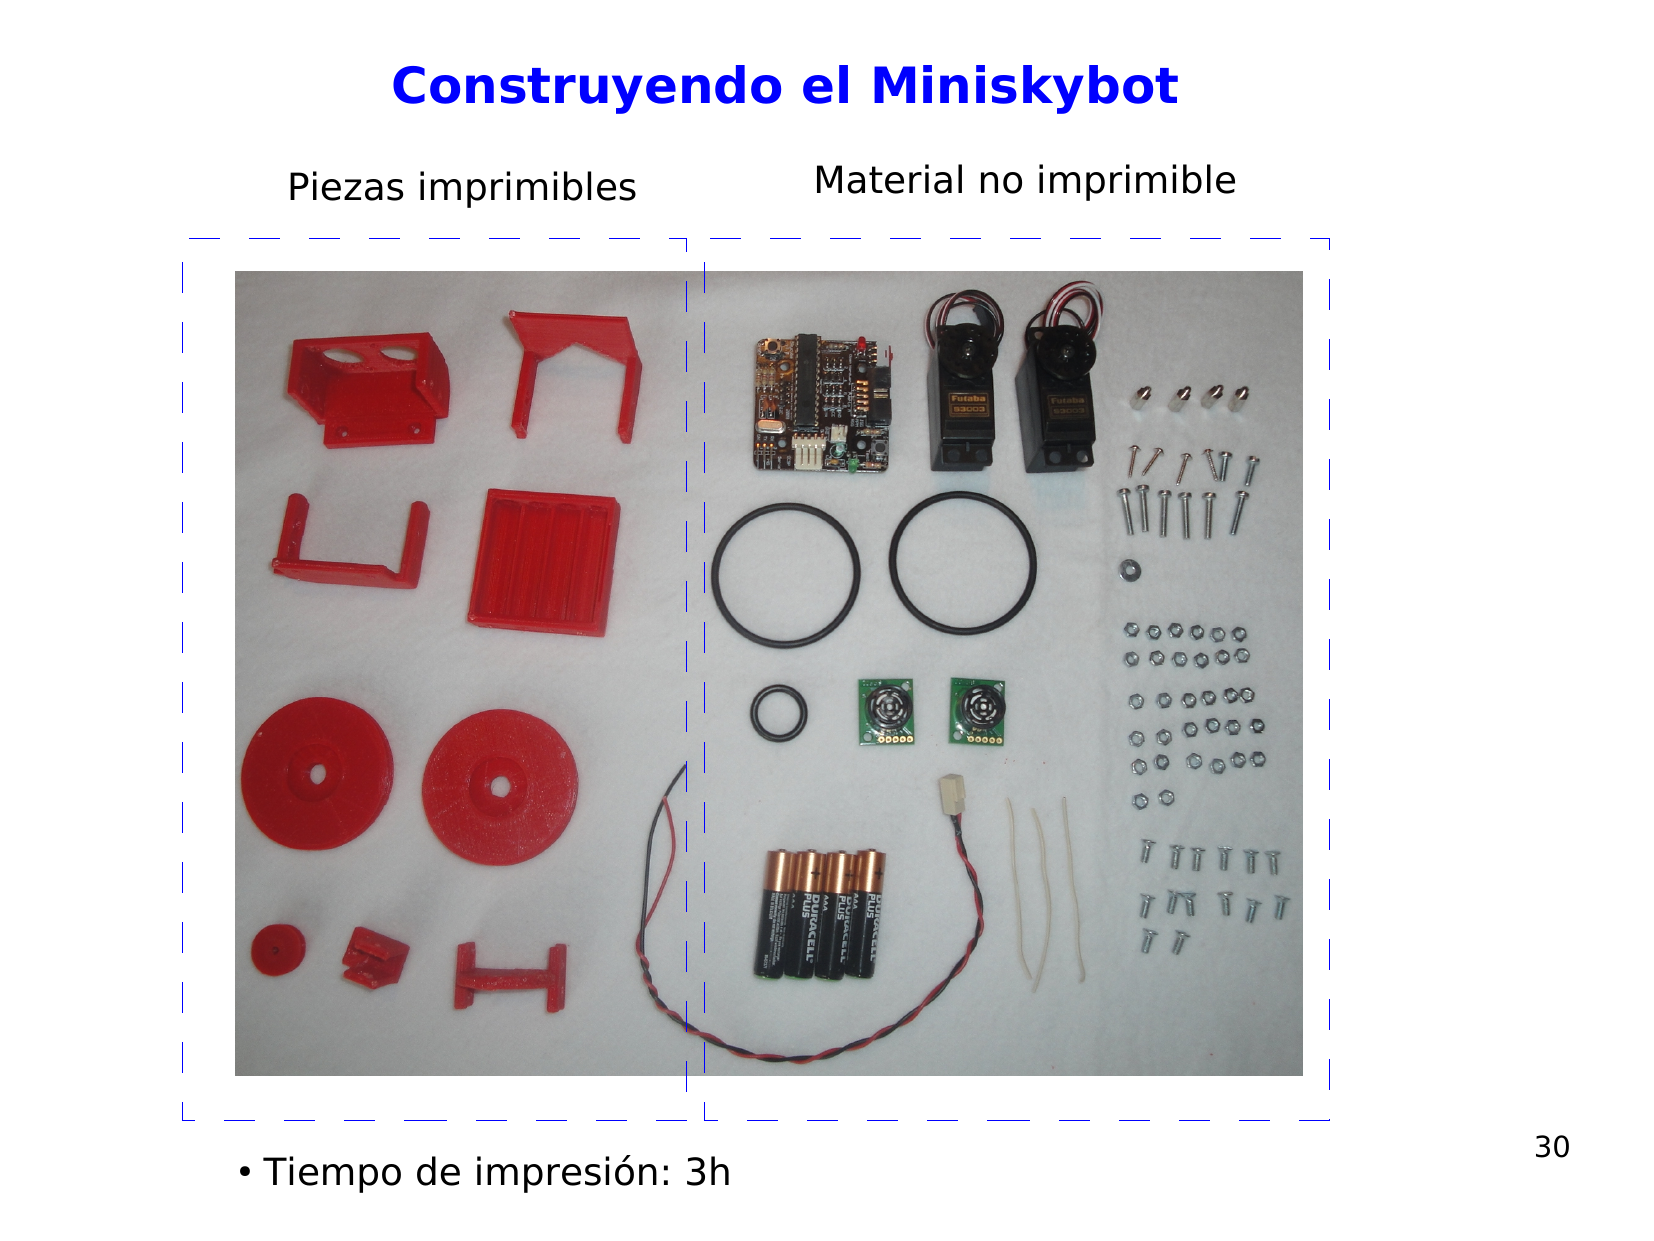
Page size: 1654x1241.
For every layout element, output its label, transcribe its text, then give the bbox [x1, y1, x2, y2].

text_box Material no imprimible [798, 151, 1277, 223]
text_box Tiempo de impresión: 3h [223, 1143, 917, 1215]
text_box Construyendo el Miniskybot [376, 49, 1195, 123]
picture [235, 271, 1303, 1077]
text_box Piezas imprimibles [272, 158, 661, 230]
